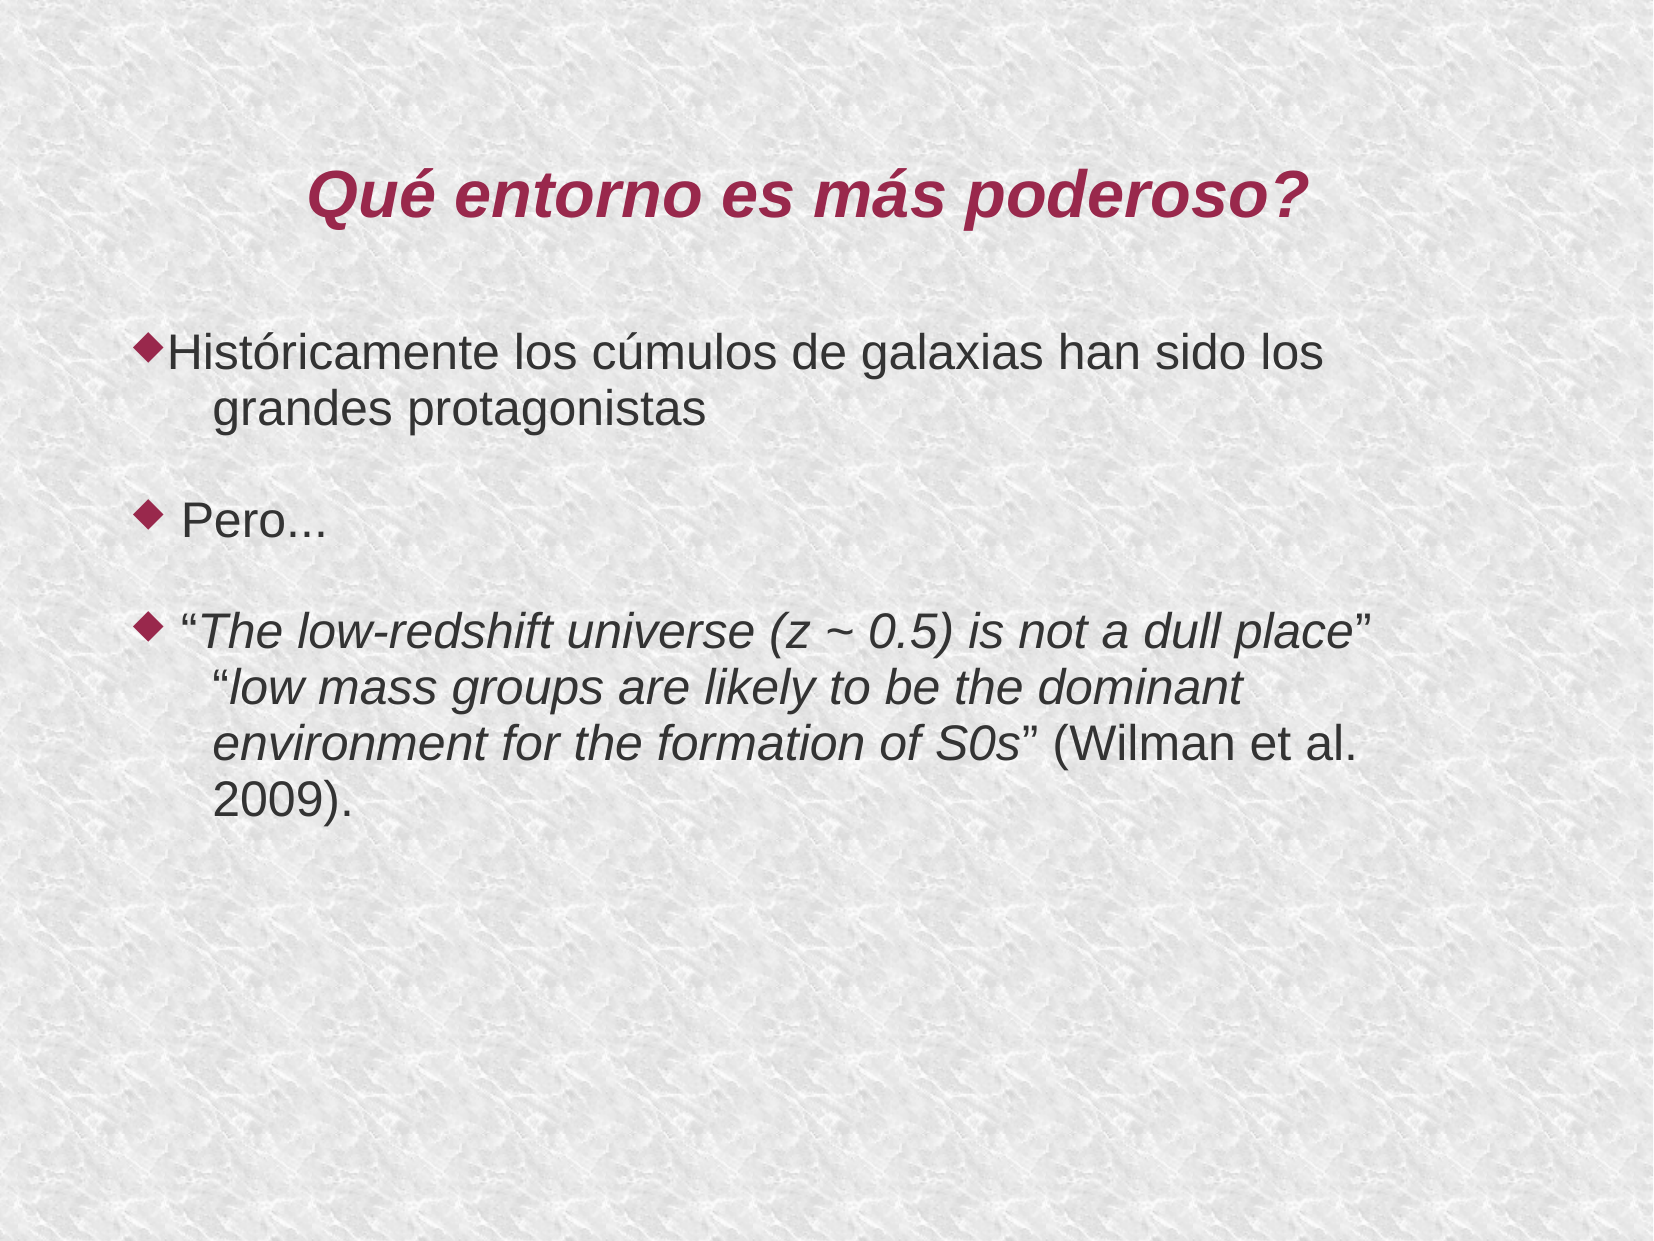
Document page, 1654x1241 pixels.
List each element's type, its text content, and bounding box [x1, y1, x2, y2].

title Qué entorno es más poderoso? [82, 90, 1535, 298]
list Históricamente los cúmulos de galaxias han sido los grandes protagonistas Pero... “The low-redshift universe (z ~ 0.5) is not a dull place” “low mass groups are likely to be the dominant environment for the formation of S0s” (Wilman et al. 2009). [129, 324, 1488, 1144]
picture [0, 0, 1654, 1241]
